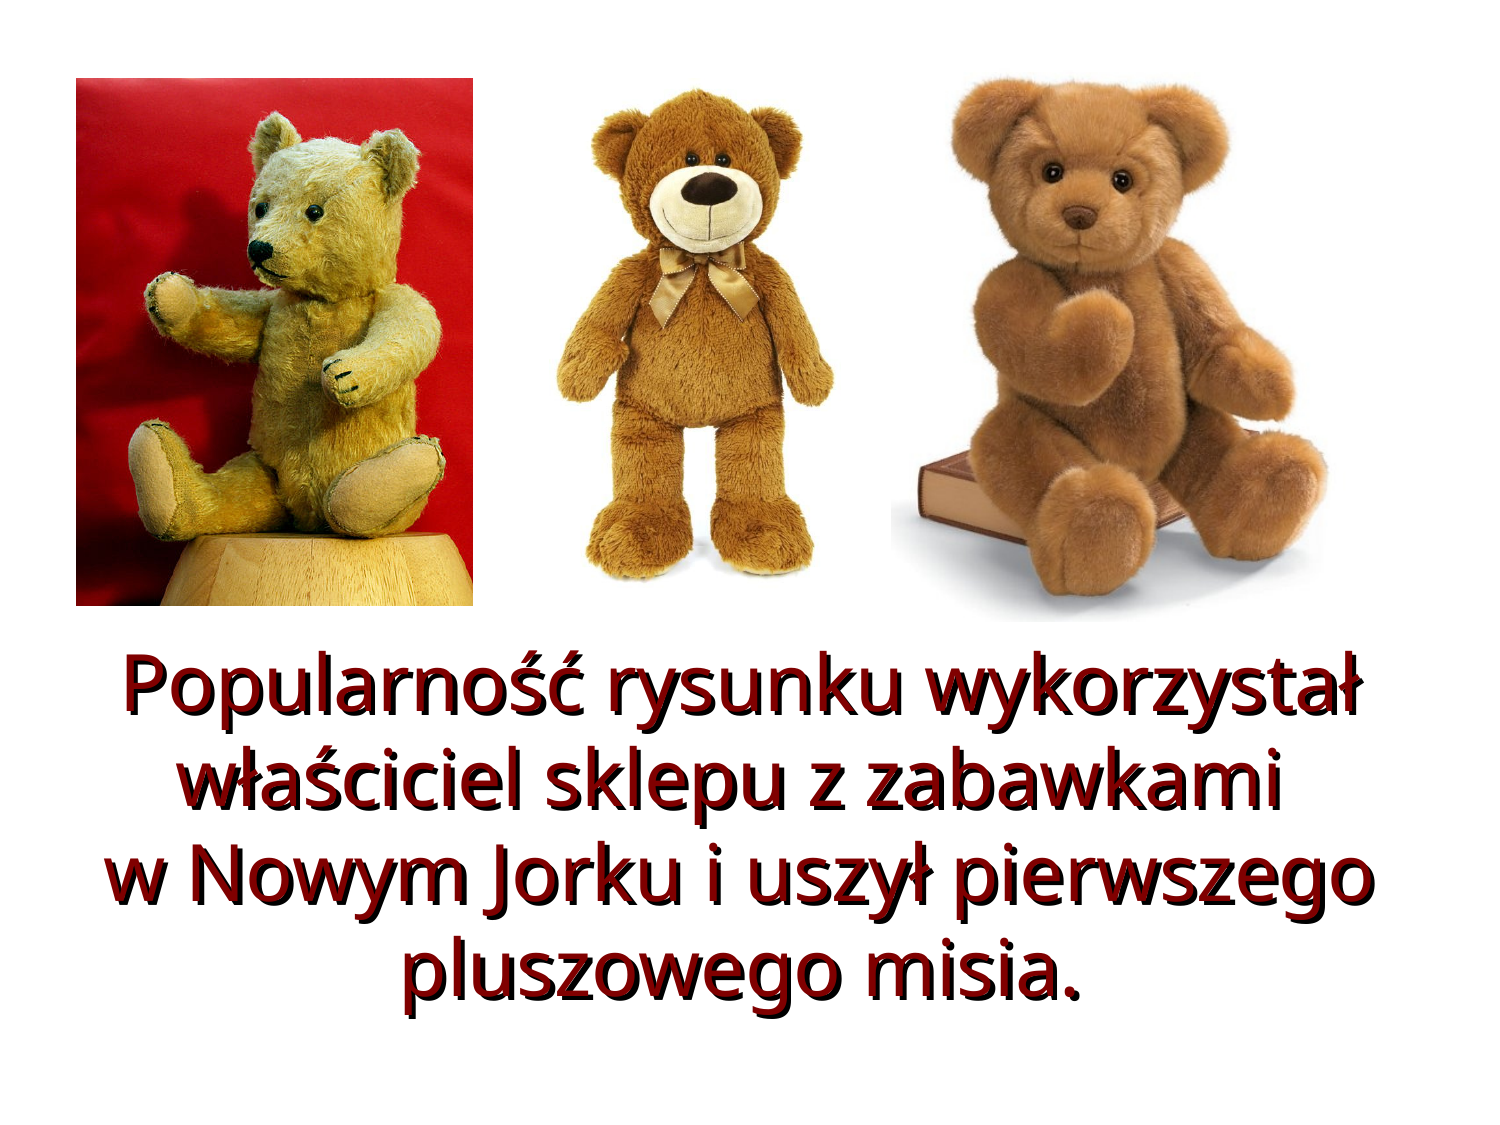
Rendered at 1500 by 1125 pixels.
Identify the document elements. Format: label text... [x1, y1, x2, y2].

picture [549, 78, 842, 598]
picture [76, 78, 473, 606]
title Popularność rysunku wykorzystał właściciel sklepu z zabawkami w Nowym Jorku i uszył pierwszego pluszowego misia. [64, 609, 1415, 1035]
picture [891, 54, 1358, 622]
